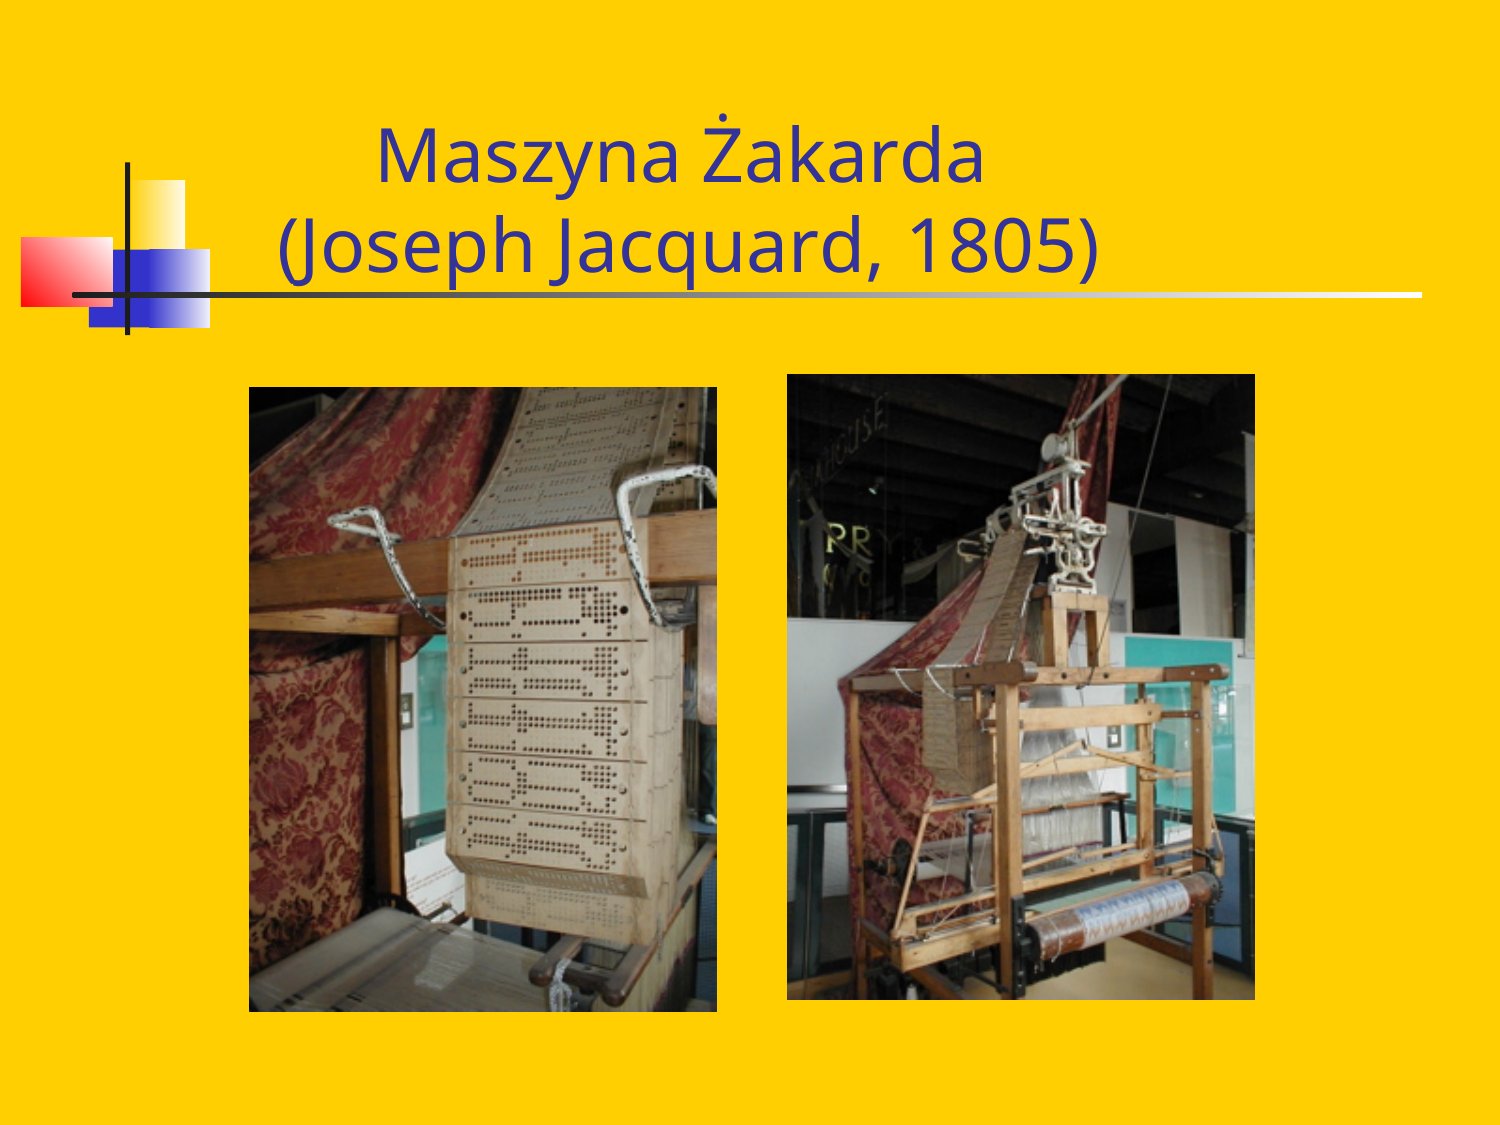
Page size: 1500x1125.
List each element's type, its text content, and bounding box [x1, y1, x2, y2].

text_box Maszyna Żakarda (Joseph Jacquard, 1805) [262, 99, 1201, 296]
picture [787, 374, 1255, 1000]
picture [249, 387, 717, 1012]
